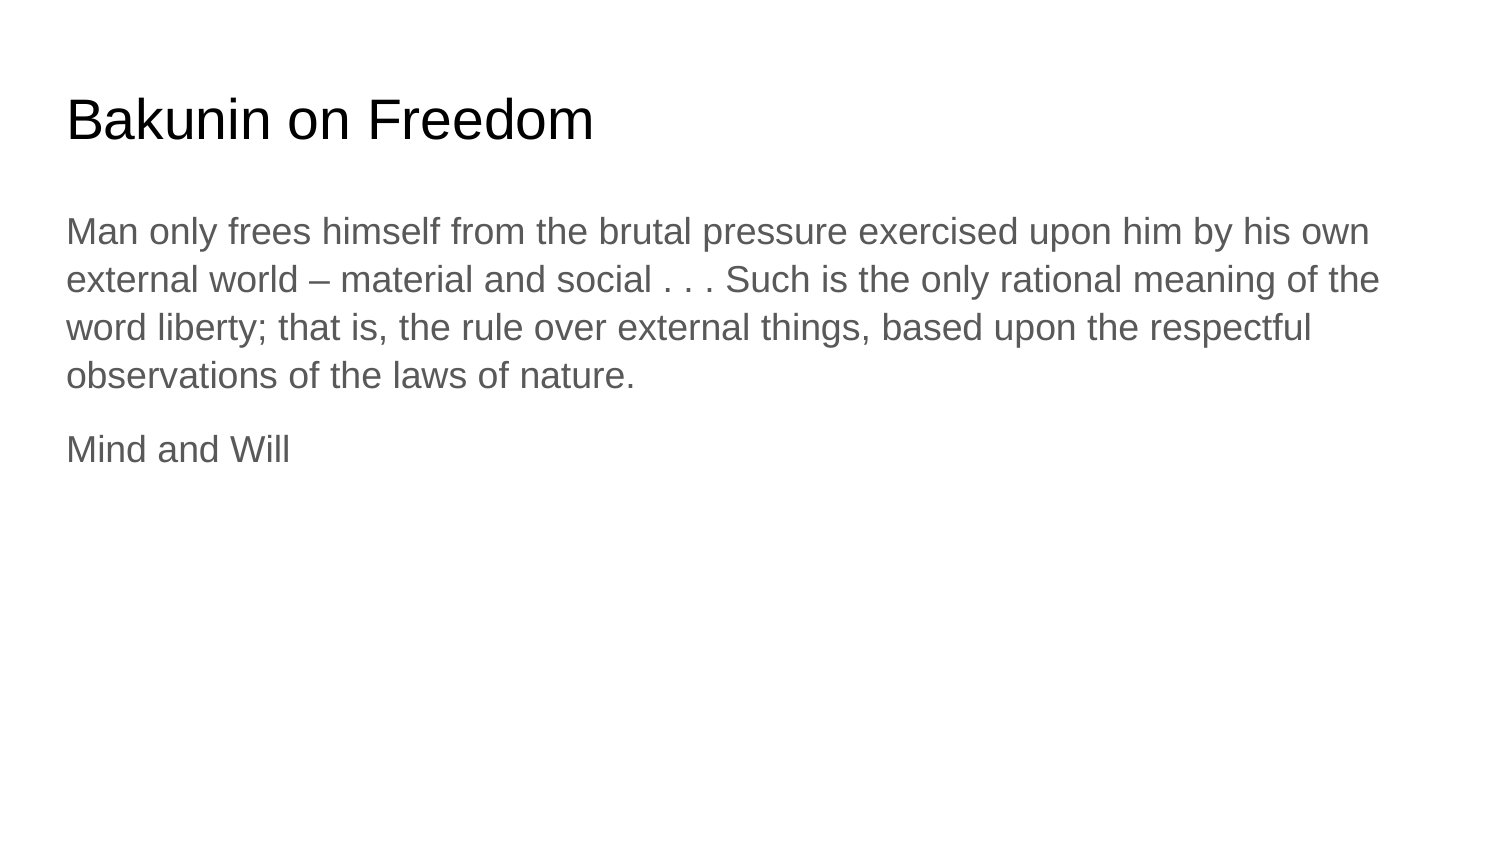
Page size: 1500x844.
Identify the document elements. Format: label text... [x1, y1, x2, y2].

title Bakunin on Freedom [51, 72, 1449, 167]
list Man only frees himself from the brutal pressure exercised upon him by his own external world – material and social . . . Such is the only rational meaning of the word liberty; that is, the rule over external things, based upon the respectful observations of the laws of nature. Mind and Will [51, 189, 1449, 750]
